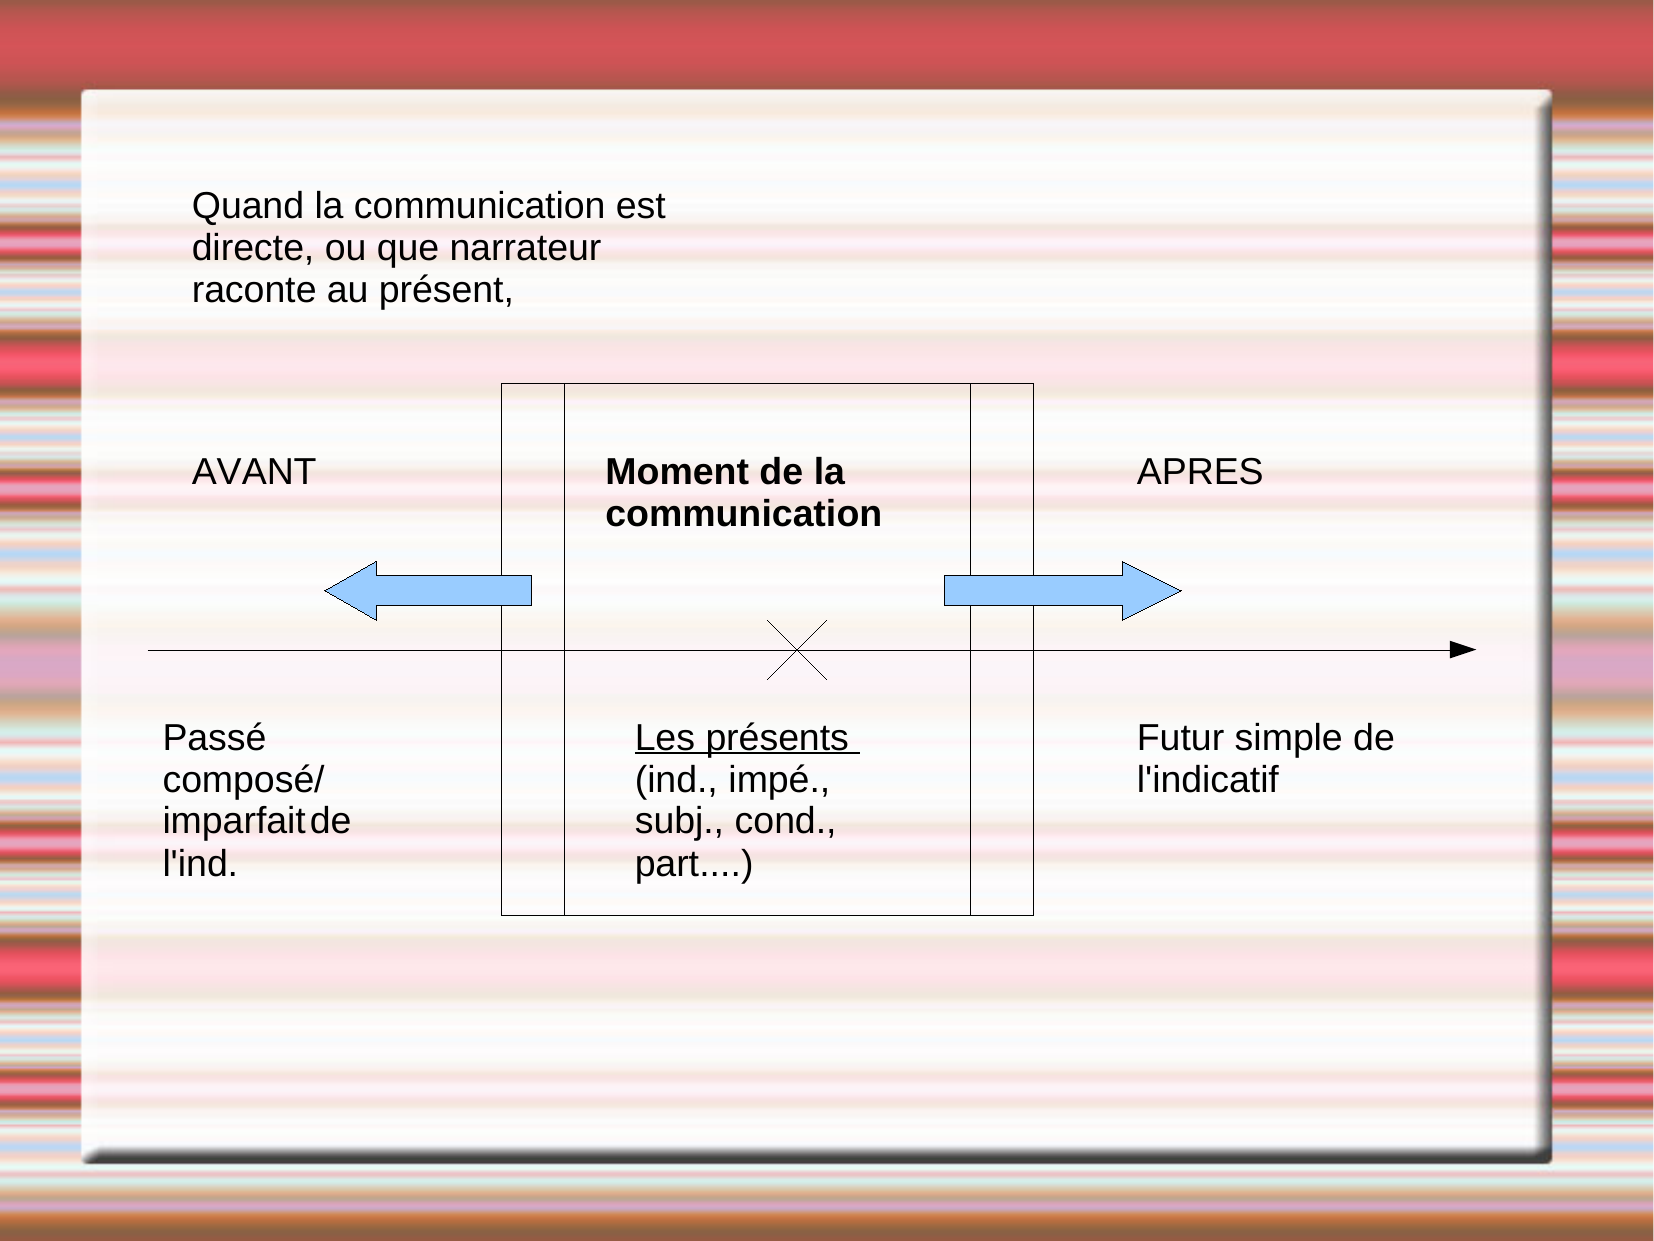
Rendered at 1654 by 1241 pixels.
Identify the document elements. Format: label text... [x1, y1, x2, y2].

picture [0, 0, 1654, 1241]
text_box Quand la communication est directe, ou que narrateur raconte au présent, [177, 177, 709, 319]
text_box AVANT [177, 442, 414, 500]
text_box [944, 561, 1182, 621]
text_box APRES [1122, 442, 1418, 500]
text_box Futur simple de l'indicatif [1122, 708, 1418, 808]
text_box Moment de la communication [590, 442, 916, 545]
text_box Passé composé/ imparfait de l'ind. [147, 708, 443, 892]
text_box [324, 561, 532, 621]
text_box Les présents (ind., impé., subj., cond., part....) [620, 708, 916, 892]
